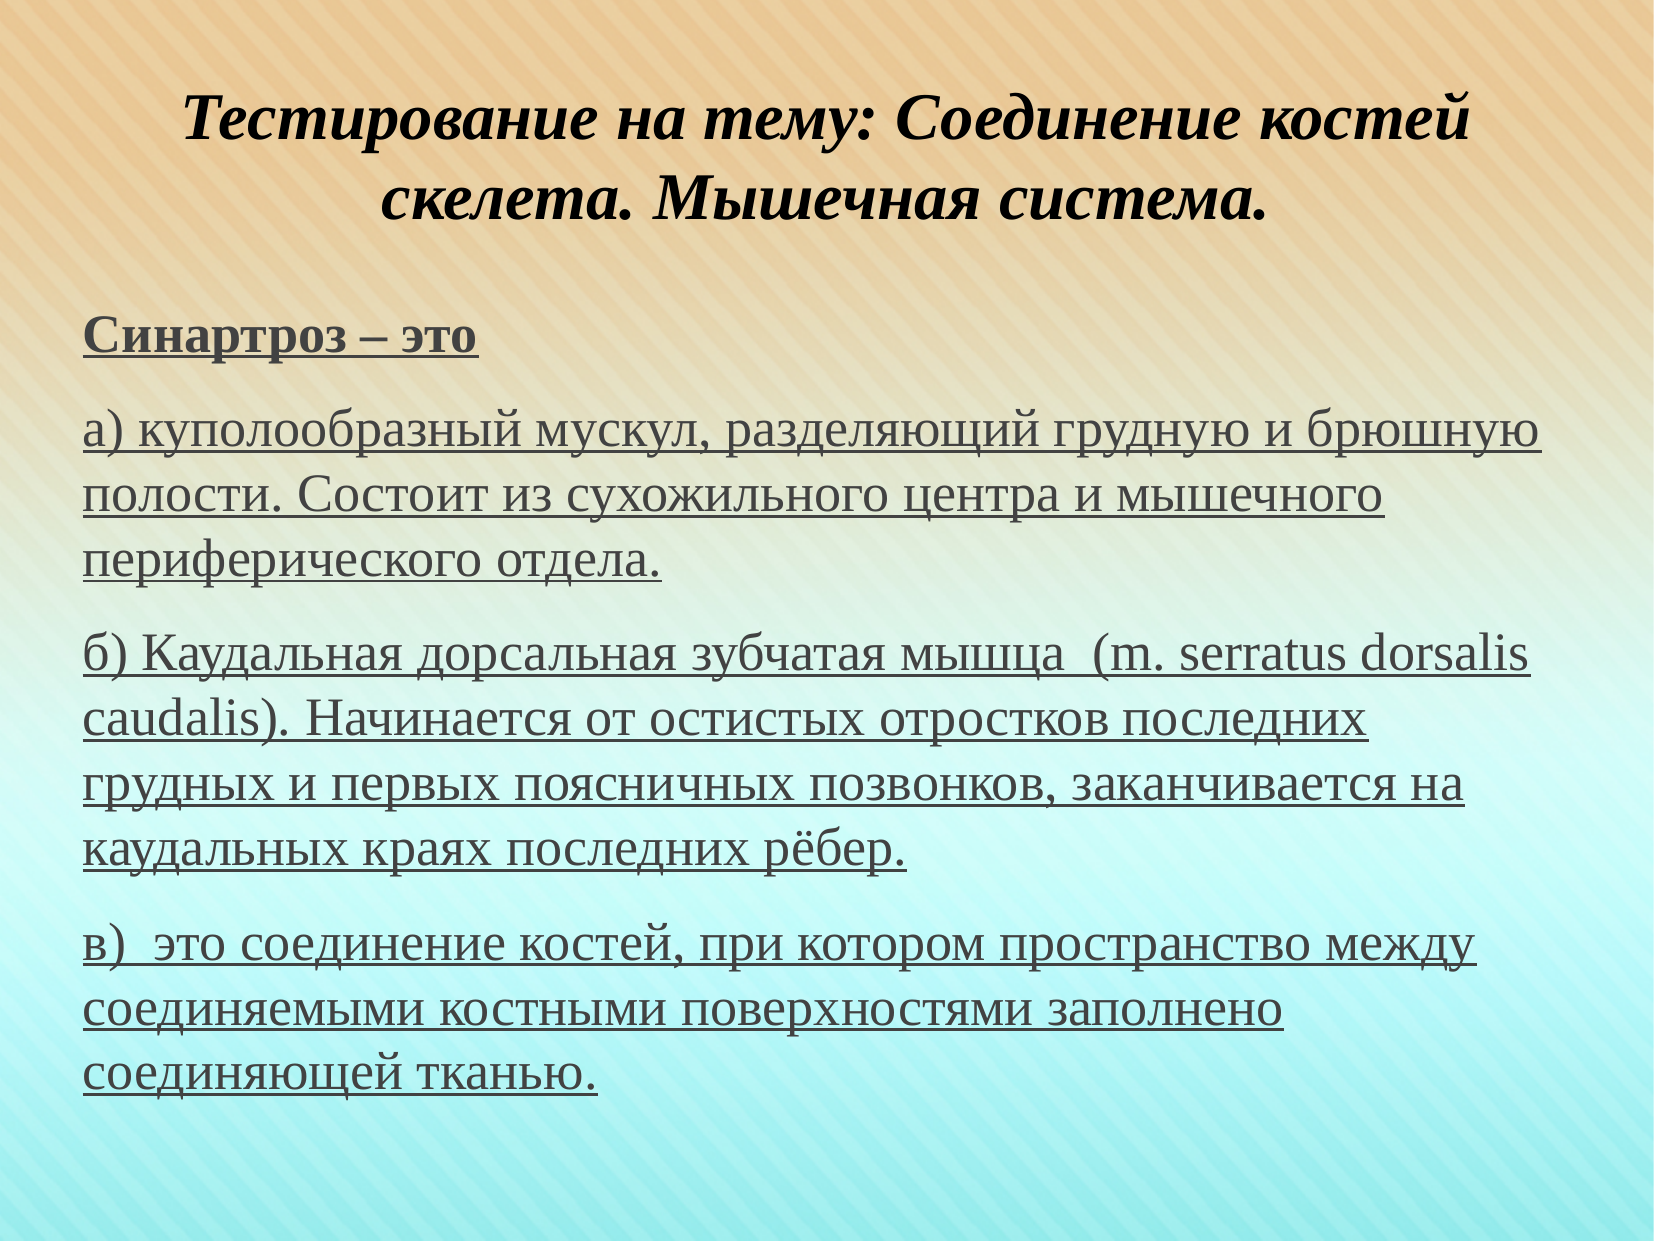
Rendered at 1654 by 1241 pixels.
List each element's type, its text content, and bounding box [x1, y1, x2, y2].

subtitle Синартроз – это а) куполообразный мускул, разделяющий грудную и брюшную полости. Состоит из сухожильного центра и мышечного периферического отдела. б) Каудальная дорсальная зубчатая мышца (m. serratus dorsalis caudalis). Начинается от остистых отростков последних грудных и первых поясничных позвонков, заканчивается на каудальных краях последних рёбер. в) это соединение костей, при котором пространство между соединяемыми костными поверхностями заполнено соединяющей тканью. [82, 290, 1571, 1109]
title Тестирование на тему: Соединение костей скелета. Мышечная система. [82, 49, 1571, 257]
